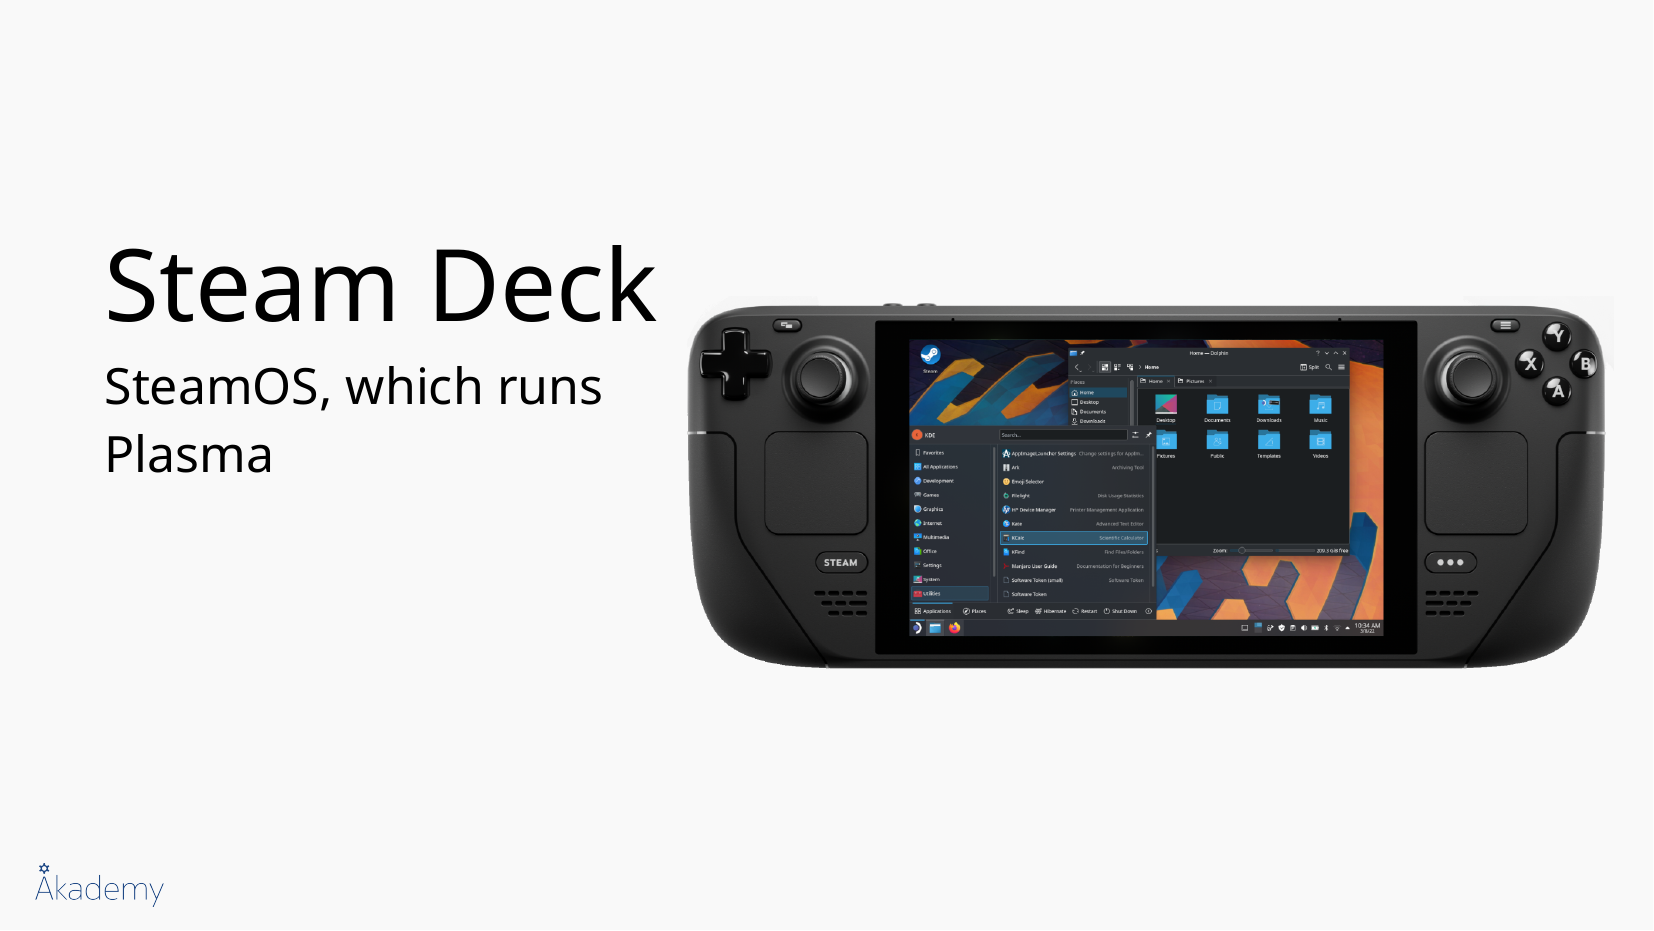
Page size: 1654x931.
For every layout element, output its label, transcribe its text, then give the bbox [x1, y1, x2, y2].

picture [35, 863, 164, 907]
text_box Steam Deck SteamOS, which runs Plasma [89, 206, 780, 586]
picture [675, 296, 1614, 676]
